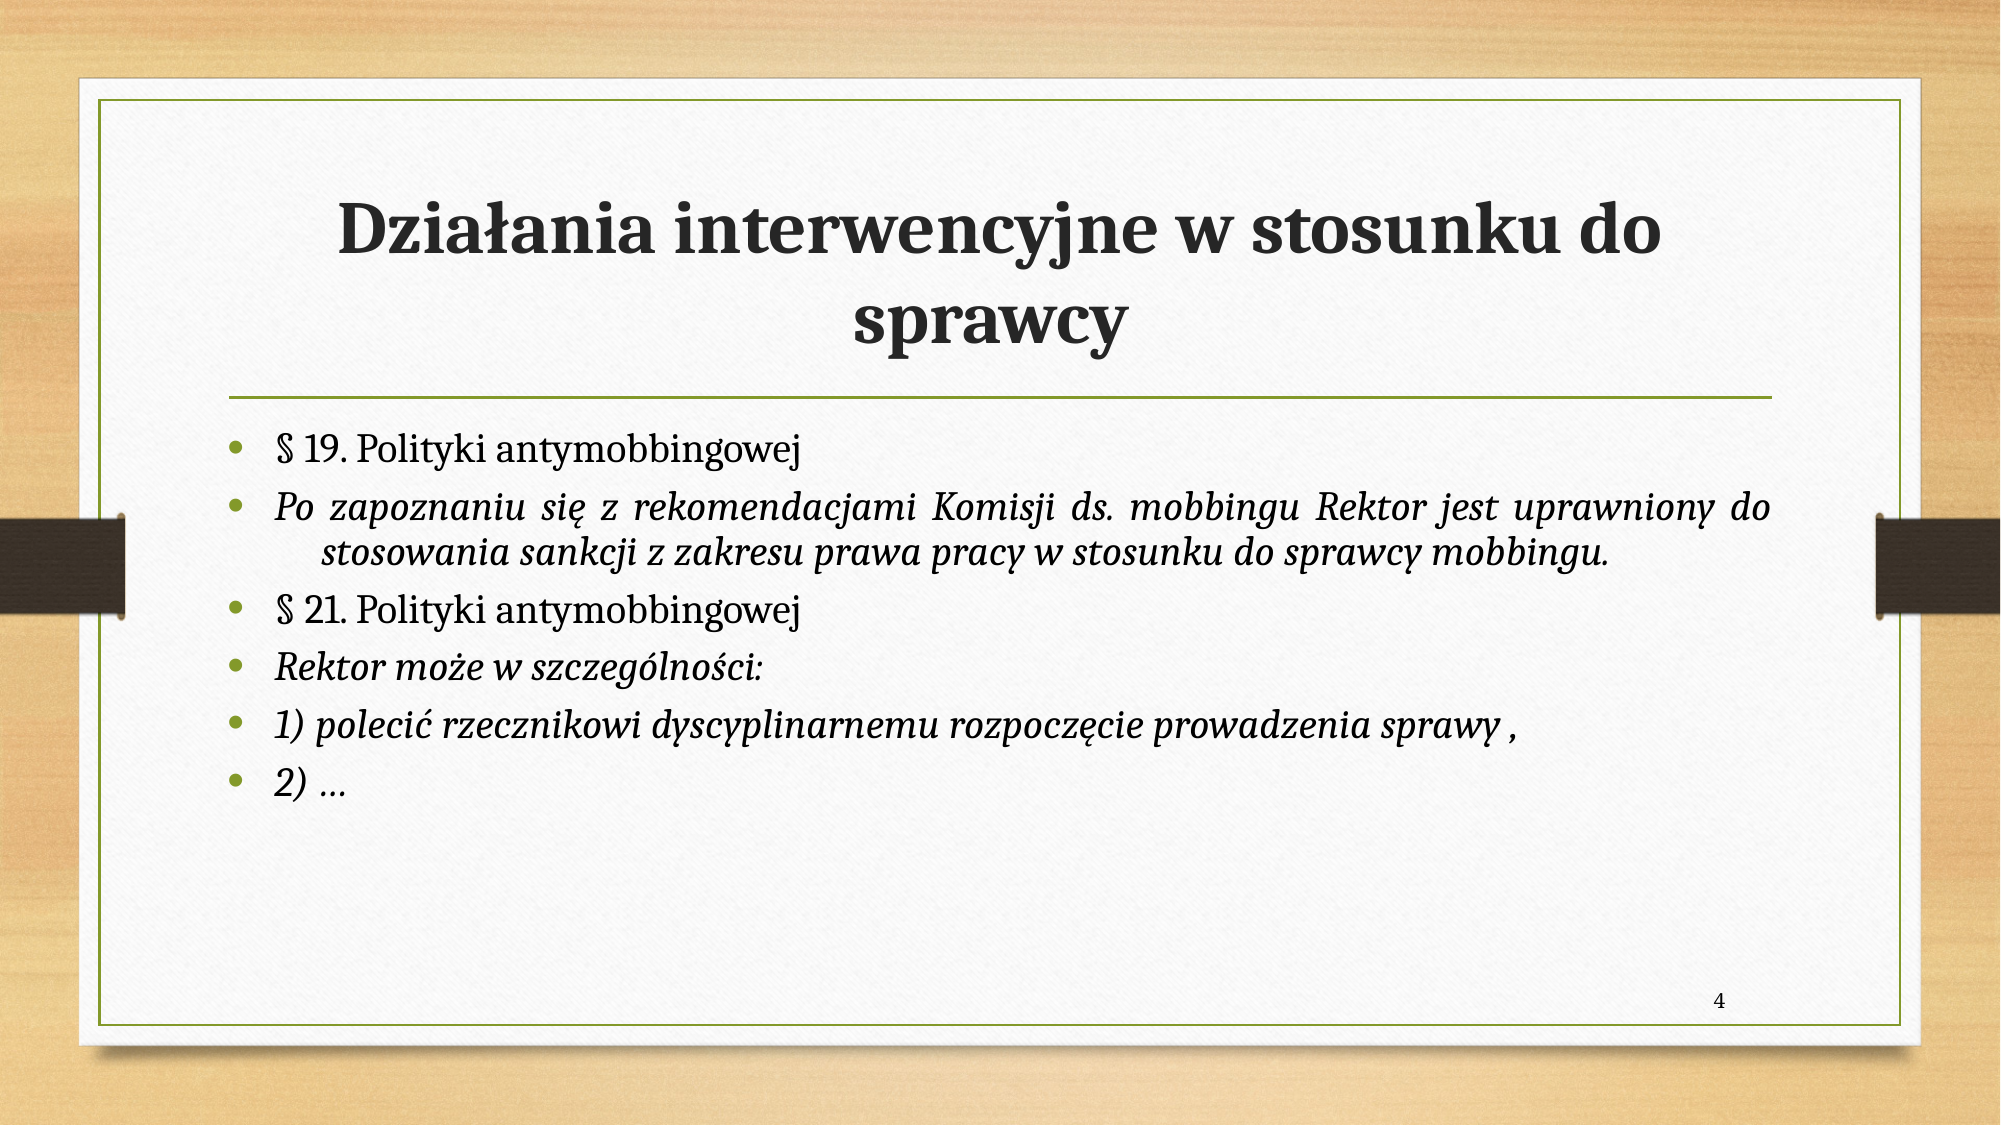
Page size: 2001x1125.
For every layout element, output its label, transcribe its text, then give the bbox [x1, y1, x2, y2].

title Działania interwencyjne w stosunku do sprawcy [212, 161, 1788, 376]
text_box [1698, 979, 1788, 1026]
list § 19. Polityki antymobbingowej Po zapoznaniu się z rekomendacjami Komisji ds. mobbingu Rektor jest uprawniony do stosowania sankcji z zakresu prawa pracy w stosunku do sprawcy mobbingu. § 21. Polityki antymobbingowej Rektor może w szczególności: 1) polecić rzecznikowi dyscyplinarnemu rozpoczęcie prowadzenia sprawy , 2) … [212, 419, 1788, 964]
